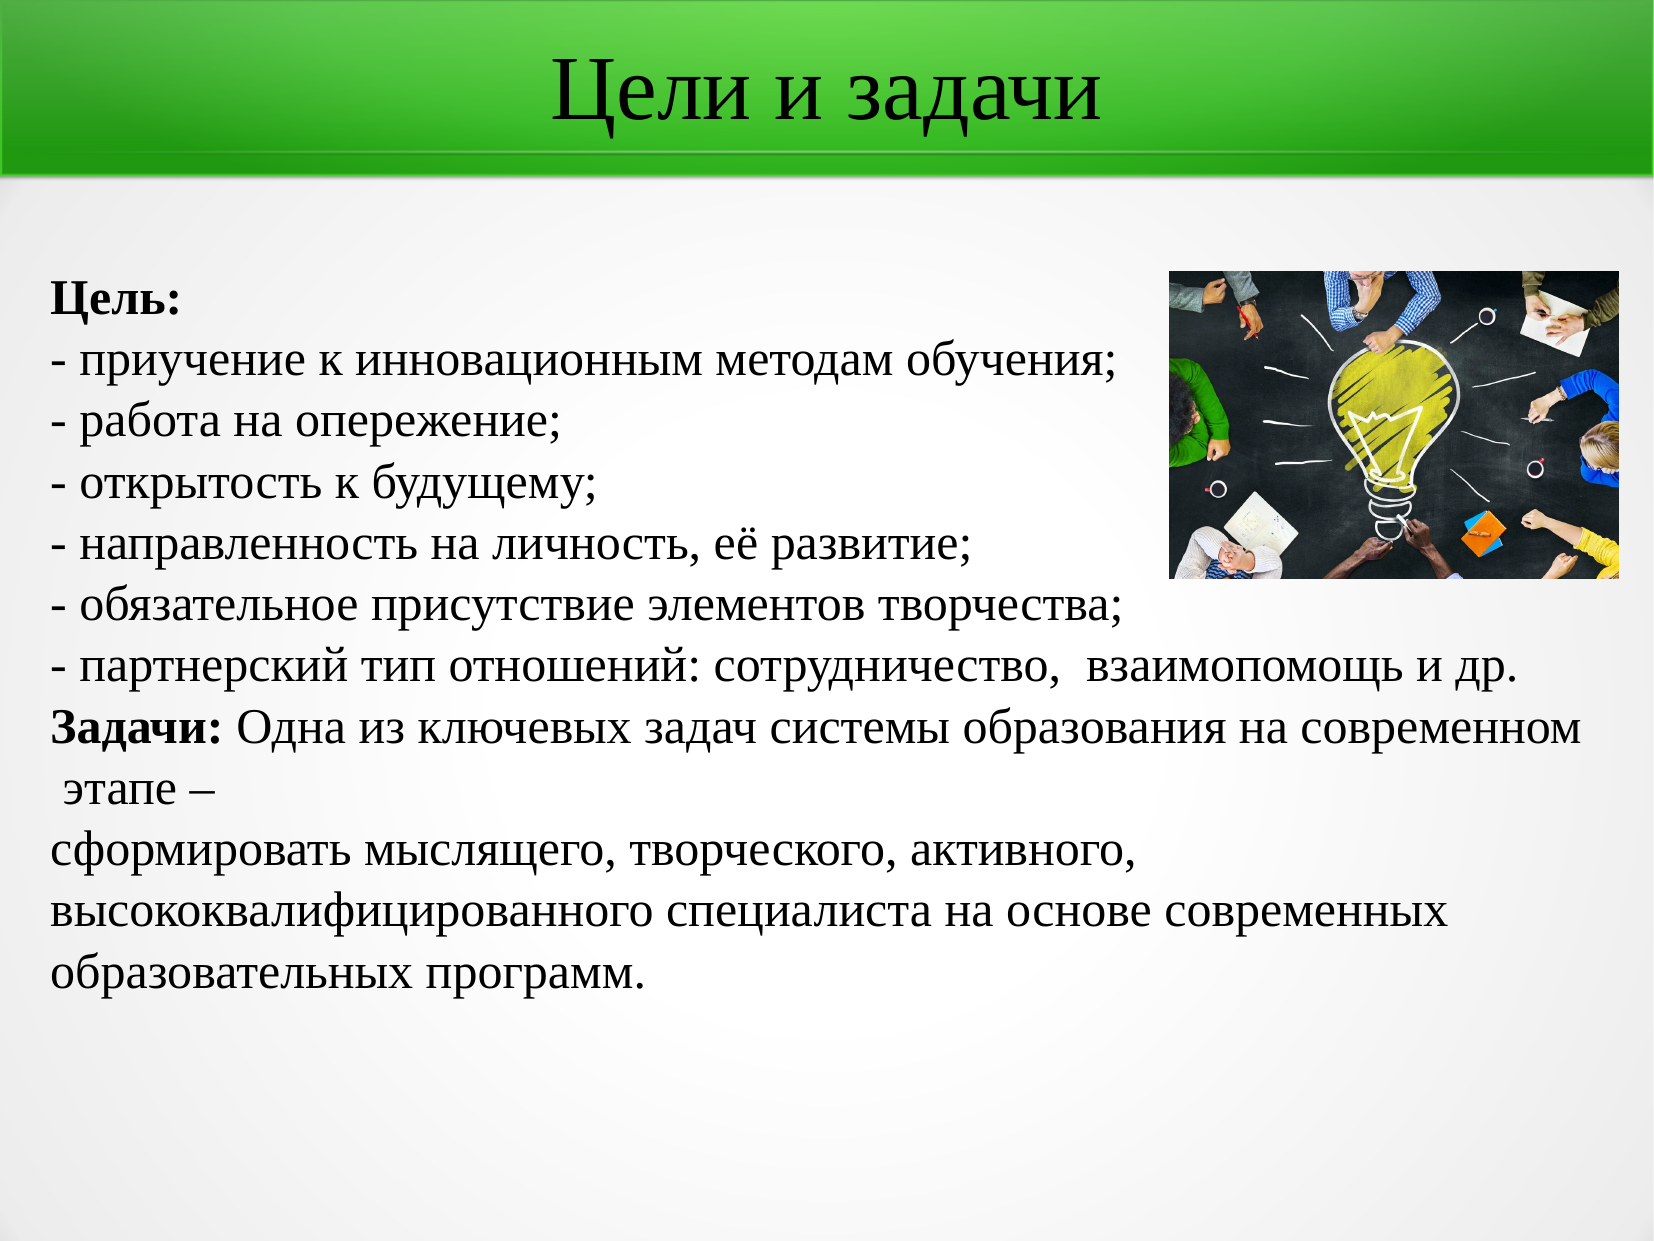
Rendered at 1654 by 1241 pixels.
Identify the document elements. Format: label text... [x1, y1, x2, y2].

picture [1611, 271, 1619, 579]
title Цели и задачи [82, 11, 1571, 154]
text_box Цель: - приучение к инновационным методам обучения; - работа на опережение; - открытость к будущему; - направленность на личность, её развитие; - обязательное присутствие элементов творчества; - партнерский тип отношений: сотрудничество, взаимопомощь и др. Задачи: Одна из ключевых задач системы образования на современном этапе – сформировать мыслящего, творческого, активного, высококвалифицированного специалиста на основе современных образовательных программ. [35, 262, 1611, 1113]
